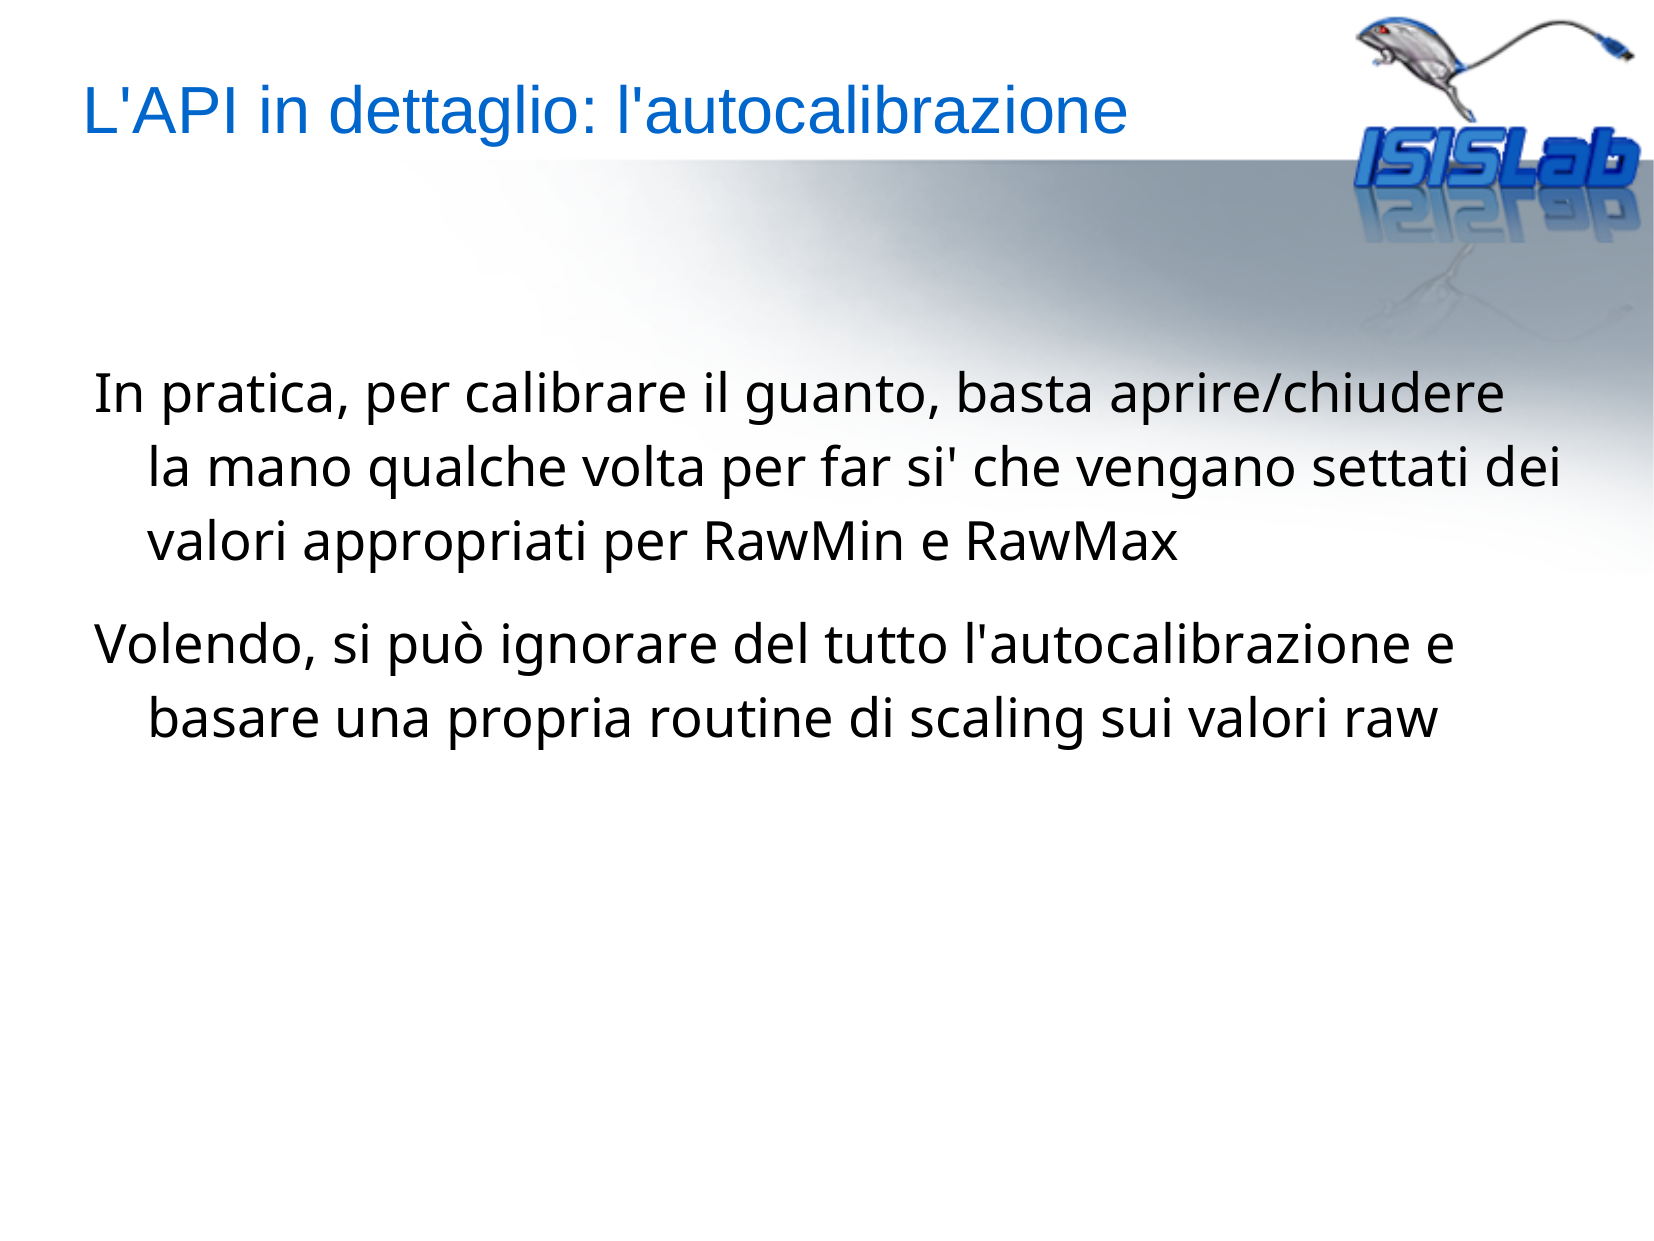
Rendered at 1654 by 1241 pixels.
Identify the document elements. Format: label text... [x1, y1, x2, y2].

picture [0, 0, 1654, 1241]
title L'API in dettaglio: l'autocalibrazione [82, 46, 1571, 175]
list In pratica, per calibrare il guanto, basta aprire/chiudere la mano qualche volta per far si' che vengano settati dei valori appropriati per RawMin e RawMax Volendo, si può ignorare del tutto l'autocalibrazione e basare una propria routine di scaling sui valori raw [76, 354, 1565, 1152]
